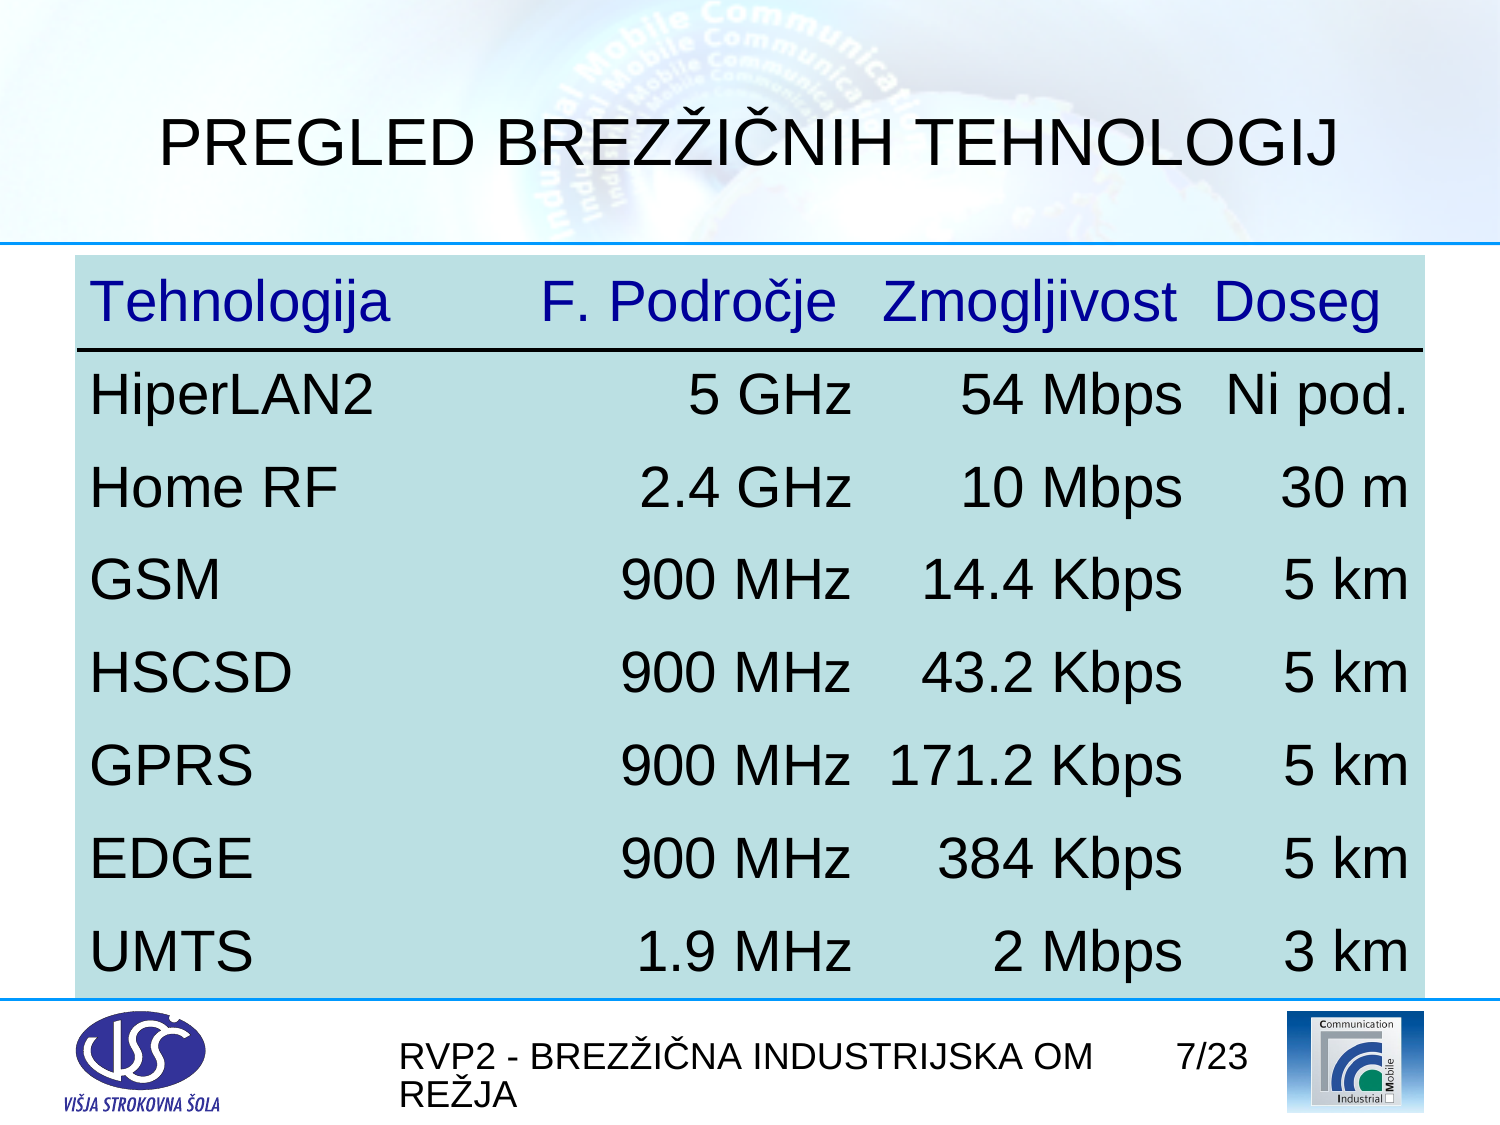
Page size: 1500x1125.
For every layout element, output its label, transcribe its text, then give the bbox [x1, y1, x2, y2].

table_cell 5 km [1199, 534, 1425, 627]
table_header Tehnologija [75, 255, 526, 348]
table_cell Ni pod. [1199, 348, 1425, 441]
table_cell 5 km [1199, 720, 1425, 812]
table_cell 3 km [1199, 905, 1425, 998]
table_cell 14.4 Kbps [868, 534, 1199, 627]
table_cell 43.2 Kbps [868, 627, 1199, 720]
table_cell 900 MHz [526, 534, 868, 627]
table_header F. Področje [526, 255, 868, 348]
table_cell 900 MHz [526, 812, 868, 905]
table_cell UMTS [75, 905, 526, 998]
table_cell 2 Mbps [868, 905, 1199, 998]
table_cell HiperLAN2 [75, 348, 526, 441]
table_cell HSCSD [75, 627, 526, 720]
table_cell 900 MHz [526, 627, 868, 720]
table_cell 30 m [1199, 441, 1425, 534]
table_cell 10 Mbps [868, 441, 1199, 534]
table_cell GSM [75, 534, 526, 627]
picture [1287, 1011, 1424, 1113]
table_header Zmogljivost [868, 255, 1199, 348]
table_cell 5 GHz [526, 352, 868, 441]
table_cell 171.2 Kbps [868, 720, 1199, 812]
table_cell 900 MHz [526, 720, 868, 812]
table_cell 5 km [1199, 812, 1425, 905]
table_header Doseg [1199, 255, 1425, 348]
table_cell 5 km [1199, 627, 1425, 720]
table_cell EDGE [75, 812, 526, 905]
table_cell GPRS [75, 720, 526, 812]
title PREGLED BREZŽIČNIH TEHNOLOGIJ [75, 45, 1426, 233]
table_cell 54 Mbps [868, 352, 1199, 441]
table_cell 1.9 MHz [526, 905, 868, 998]
table_cell Home RF [75, 441, 526, 534]
table_cell 2.4 GHz [526, 441, 868, 534]
table_cell 384 Kbps [868, 812, 1199, 905]
